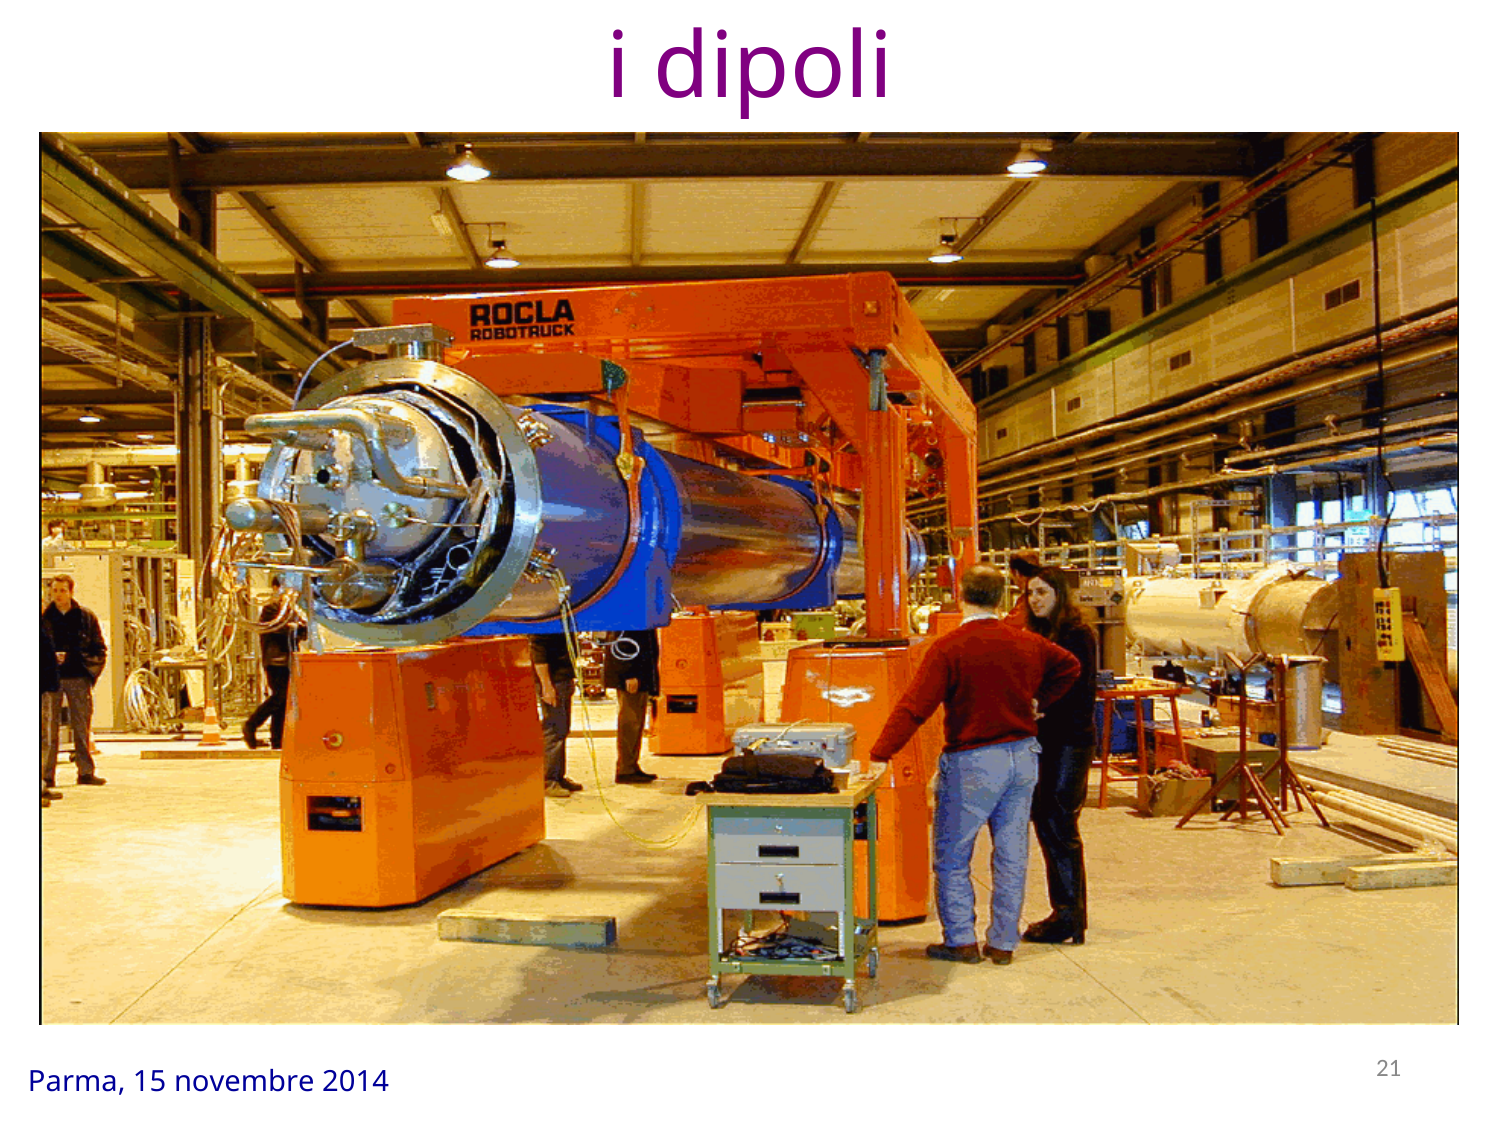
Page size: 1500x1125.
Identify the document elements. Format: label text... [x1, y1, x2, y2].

text_box <numero> [1074, 1042, 1417, 1095]
picture [39, 132, 1459, 1026]
text_box i dipoli [112, 0, 1388, 132]
